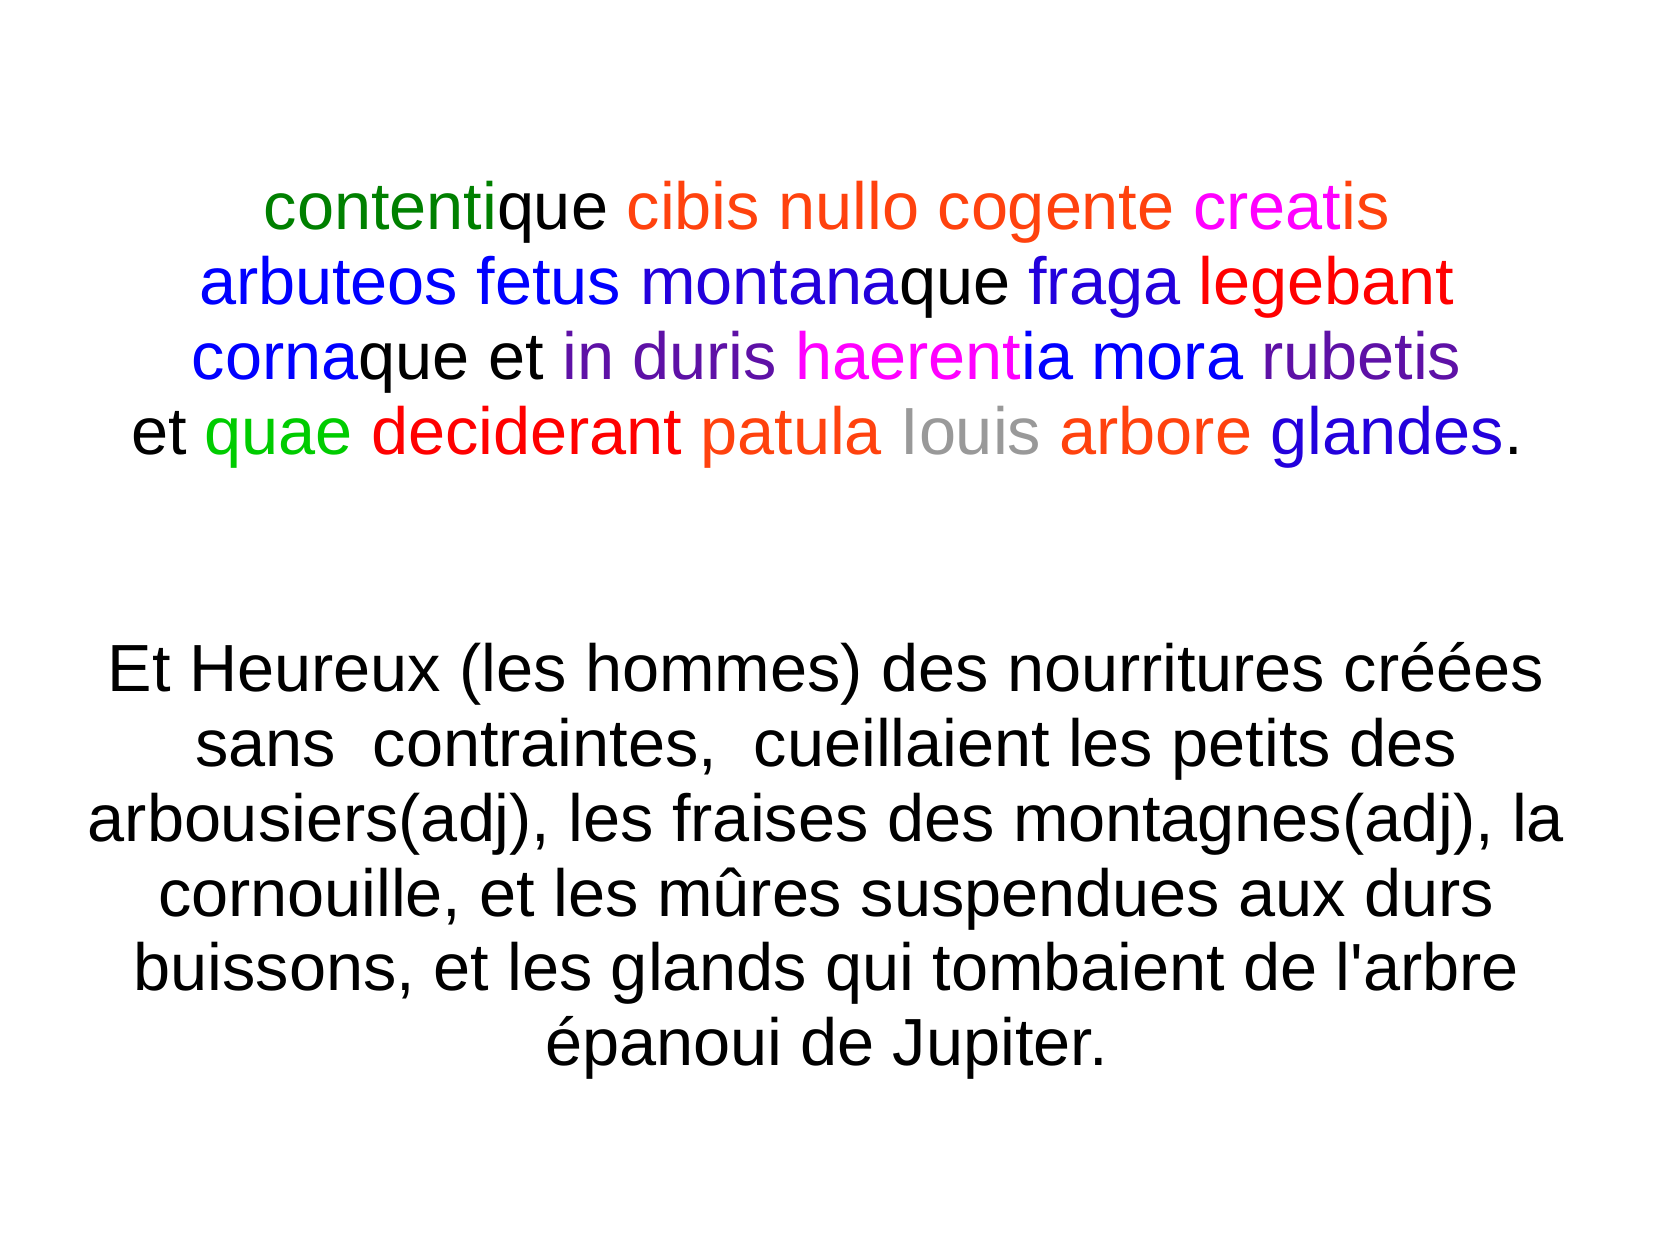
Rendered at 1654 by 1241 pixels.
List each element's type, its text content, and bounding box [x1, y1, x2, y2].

subtitle Et Heureux (les hommes) des nourritures créées sans contraintes, cueillaient les petits des arbousiers(adj), les fraises des montagnes(adj), la cornouille, et les mûres suspendues aux durs buissons, et les glands qui tombaient de l'arbre épanoui de Jupiter. [82, 602, 1571, 1109]
title contentique cibis nullo cogente creatis arbuteos fetus montanaque fraga legebant cornaque et in duris haerentia mora rubetis et quae deciderant patula Iouis arbore glandes. [47, 35, 1607, 603]
